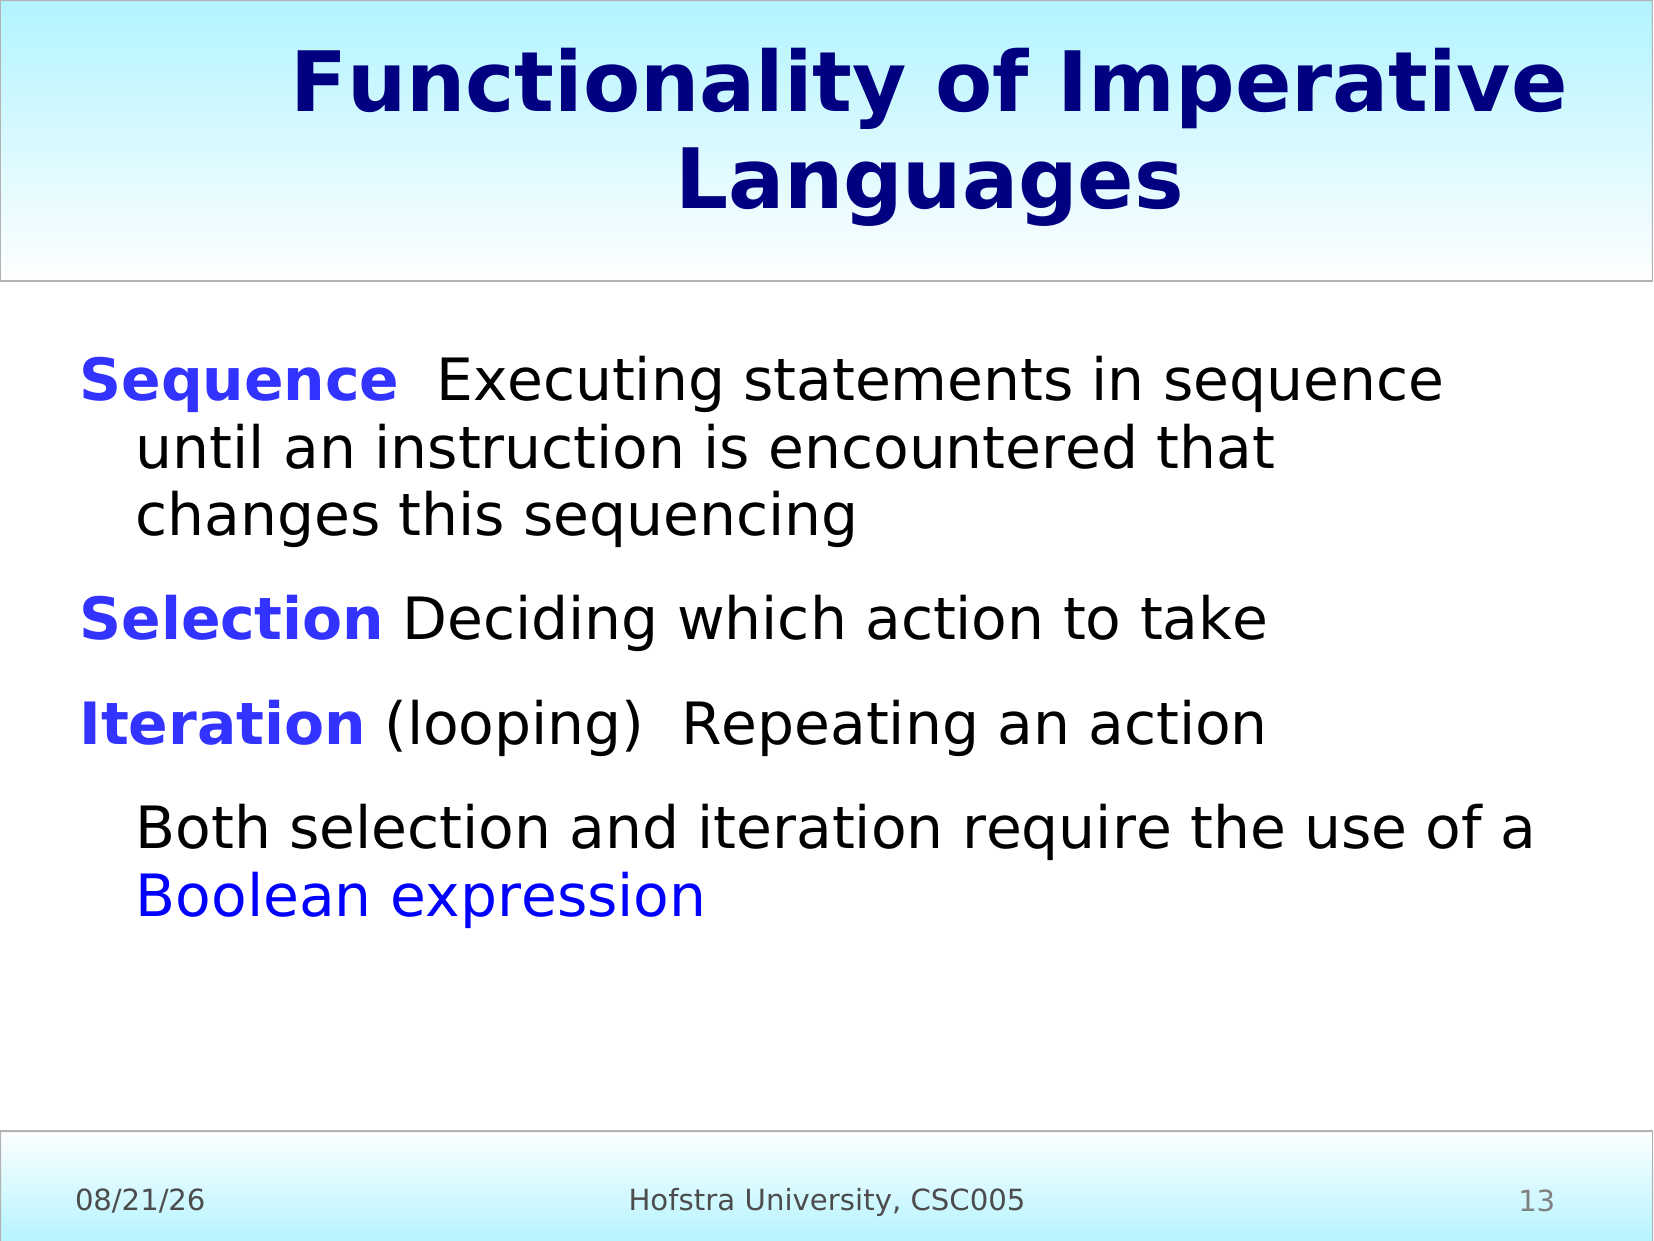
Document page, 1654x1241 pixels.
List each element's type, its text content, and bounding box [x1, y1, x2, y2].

title Functionality of Imperative Languages [247, 12, 1612, 250]
list Sequence Executing statements in sequence until an instruction is encountered that changes this sequencing Selection Deciding which action to take Iteration (looping) Repeating an action Both selection and iteration require the use of a Boolean expression [64, 338, 1553, 1079]
